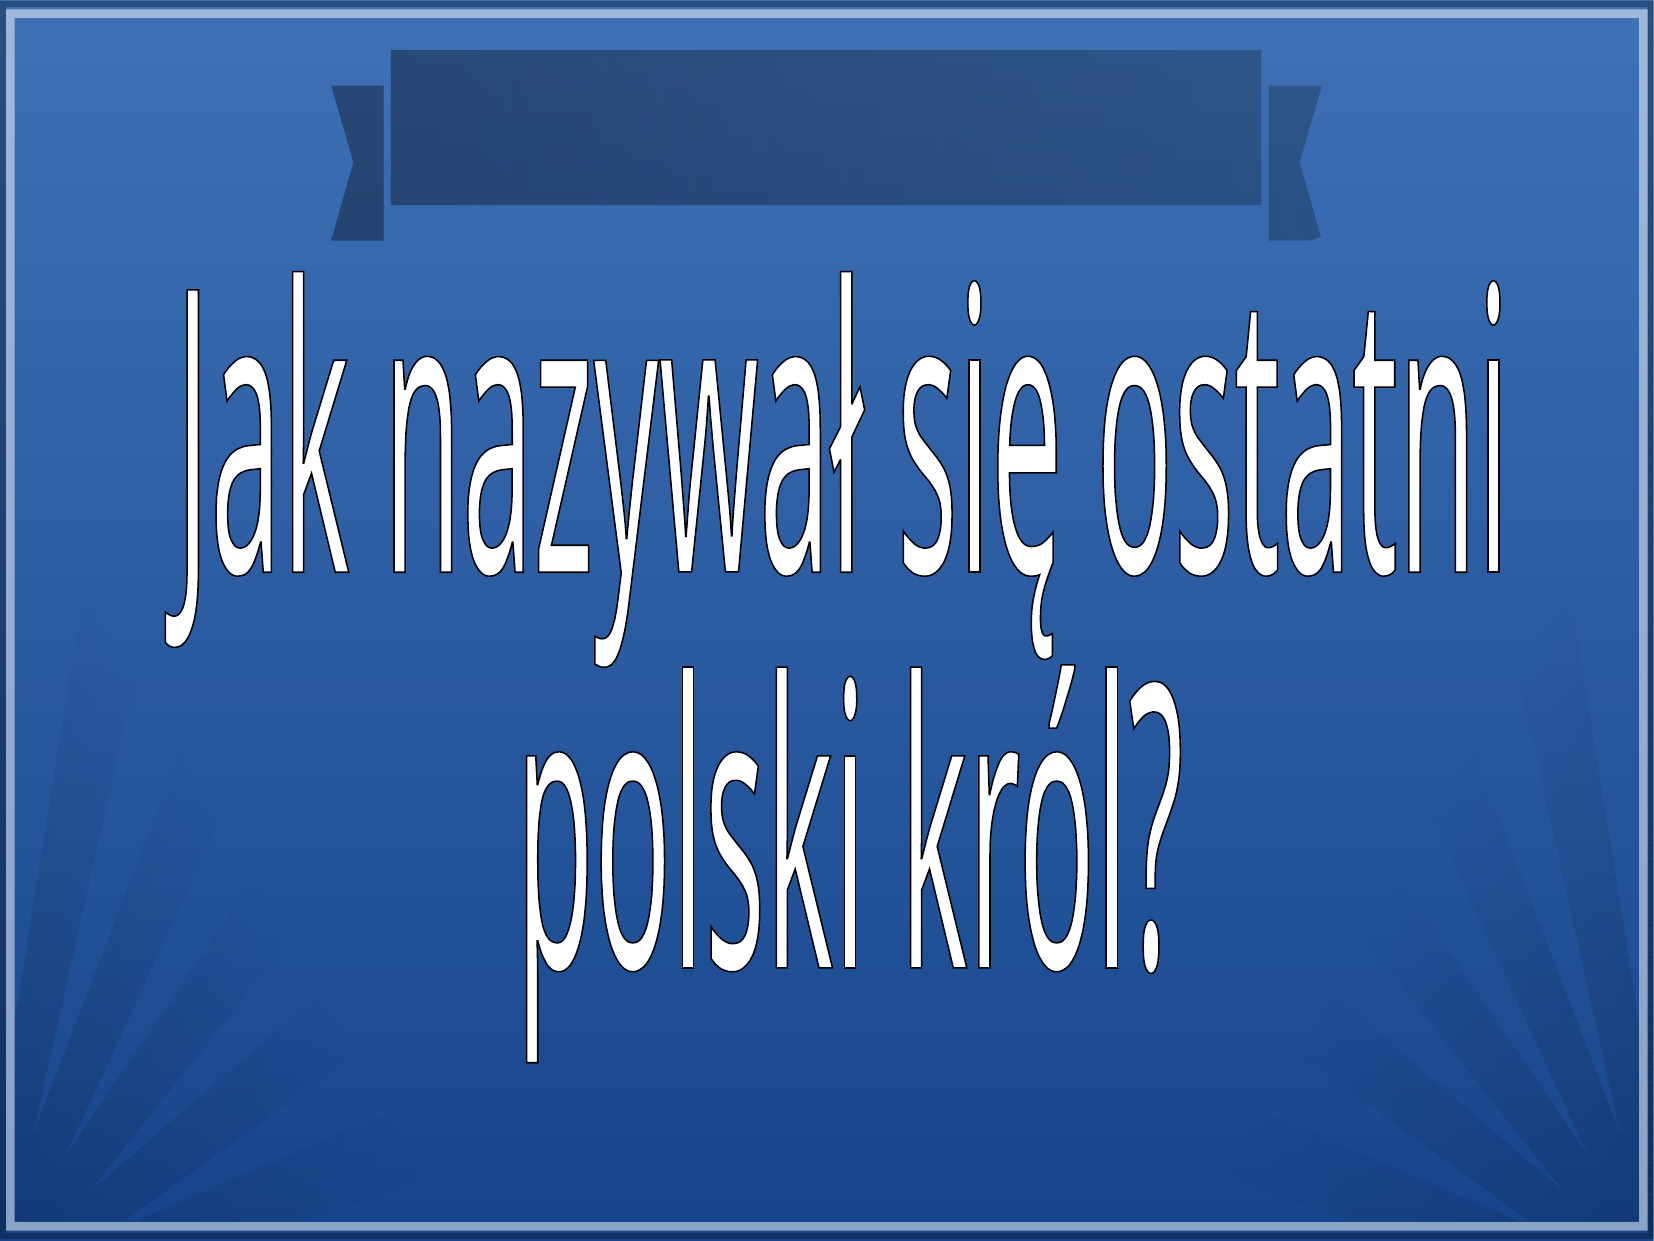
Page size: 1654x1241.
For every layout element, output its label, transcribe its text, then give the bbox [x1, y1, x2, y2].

text_box Jak nazywał się ostatni polski król? [710, 751, 760, 972]
text_box Jak nazywał się ostatni polski król? [526, 751, 588, 1063]
text_box Jak nazywał się ostatni polski król? [1286, 356, 1342, 577]
text_box Jak nazywał się ostatni polski król? [968, 360, 980, 573]
text_box Jak nazywał się ostatni polski król? [903, 356, 953, 577]
text_box Jak nazywał się ostatni polski król? [1354, 311, 1396, 577]
text_box Jak nazywał się ostatni polski król? [1106, 667, 1118, 968]
text_box Jak nazywał się ostatni polski król? [216, 356, 272, 577]
text_box Jak nazywał się ostatni polski król? [978, 751, 1019, 968]
text_box Jak nazywał się ostatni polski król? [538, 360, 589, 573]
text_box Jak nazywał się ostatni polski król? [776, 667, 833, 968]
text_box Jak nazywał się ostatni polski król? [844, 755, 856, 968]
text_box Jak nazywał się ostatni polski król? [1179, 356, 1229, 577]
text_box Jak nazywał się ostatni polski król? [829, 271, 865, 573]
text_box Jak nazywał się ostatni polski król? [1236, 311, 1278, 577]
text_box Jak nazywał się ostatni polski król? [1049, 664, 1075, 729]
text_box Jak nazywał się ostatni polski król? [1487, 360, 1499, 573]
text_box Jak nazywał się ostatni polski król? [292, 271, 349, 573]
text_box Jak nazywał się ostatni polski król? [997, 356, 1057, 660]
text_box Jak nazywał się ostatni polski król? [1143, 920, 1159, 974]
text_box Jak nazywał się ostatni polski król? [394, 356, 452, 573]
text_box Jak nazywał się ostatni polski król? [165, 289, 199, 648]
text_box Jak nazywał się ostatni polski król? [593, 360, 659, 668]
text_box Jak nazywał się ostatni polski król? [764, 356, 821, 577]
text_box Jak nazywał się ostatni polski król? [467, 356, 524, 577]
text_box Jak nazywał się ostatni polski król? [1408, 356, 1467, 573]
text_box Jak nazywał się ostatni polski król? [682, 667, 694, 968]
text_box Jak nazywał się ostatni polski król? [601, 751, 665, 972]
text_box Jak nazywał się ostatni polski król? [660, 359, 758, 572]
text_box Jak nazywał się ostatni polski król? [1025, 751, 1089, 972]
text_box Jak nazywał się ostatni polski król? [1129, 681, 1181, 889]
text_box Jak nazywał się ostatni polski król? [910, 667, 967, 968]
text_box Jak nazywał się ostatni polski król? [1102, 356, 1167, 577]
